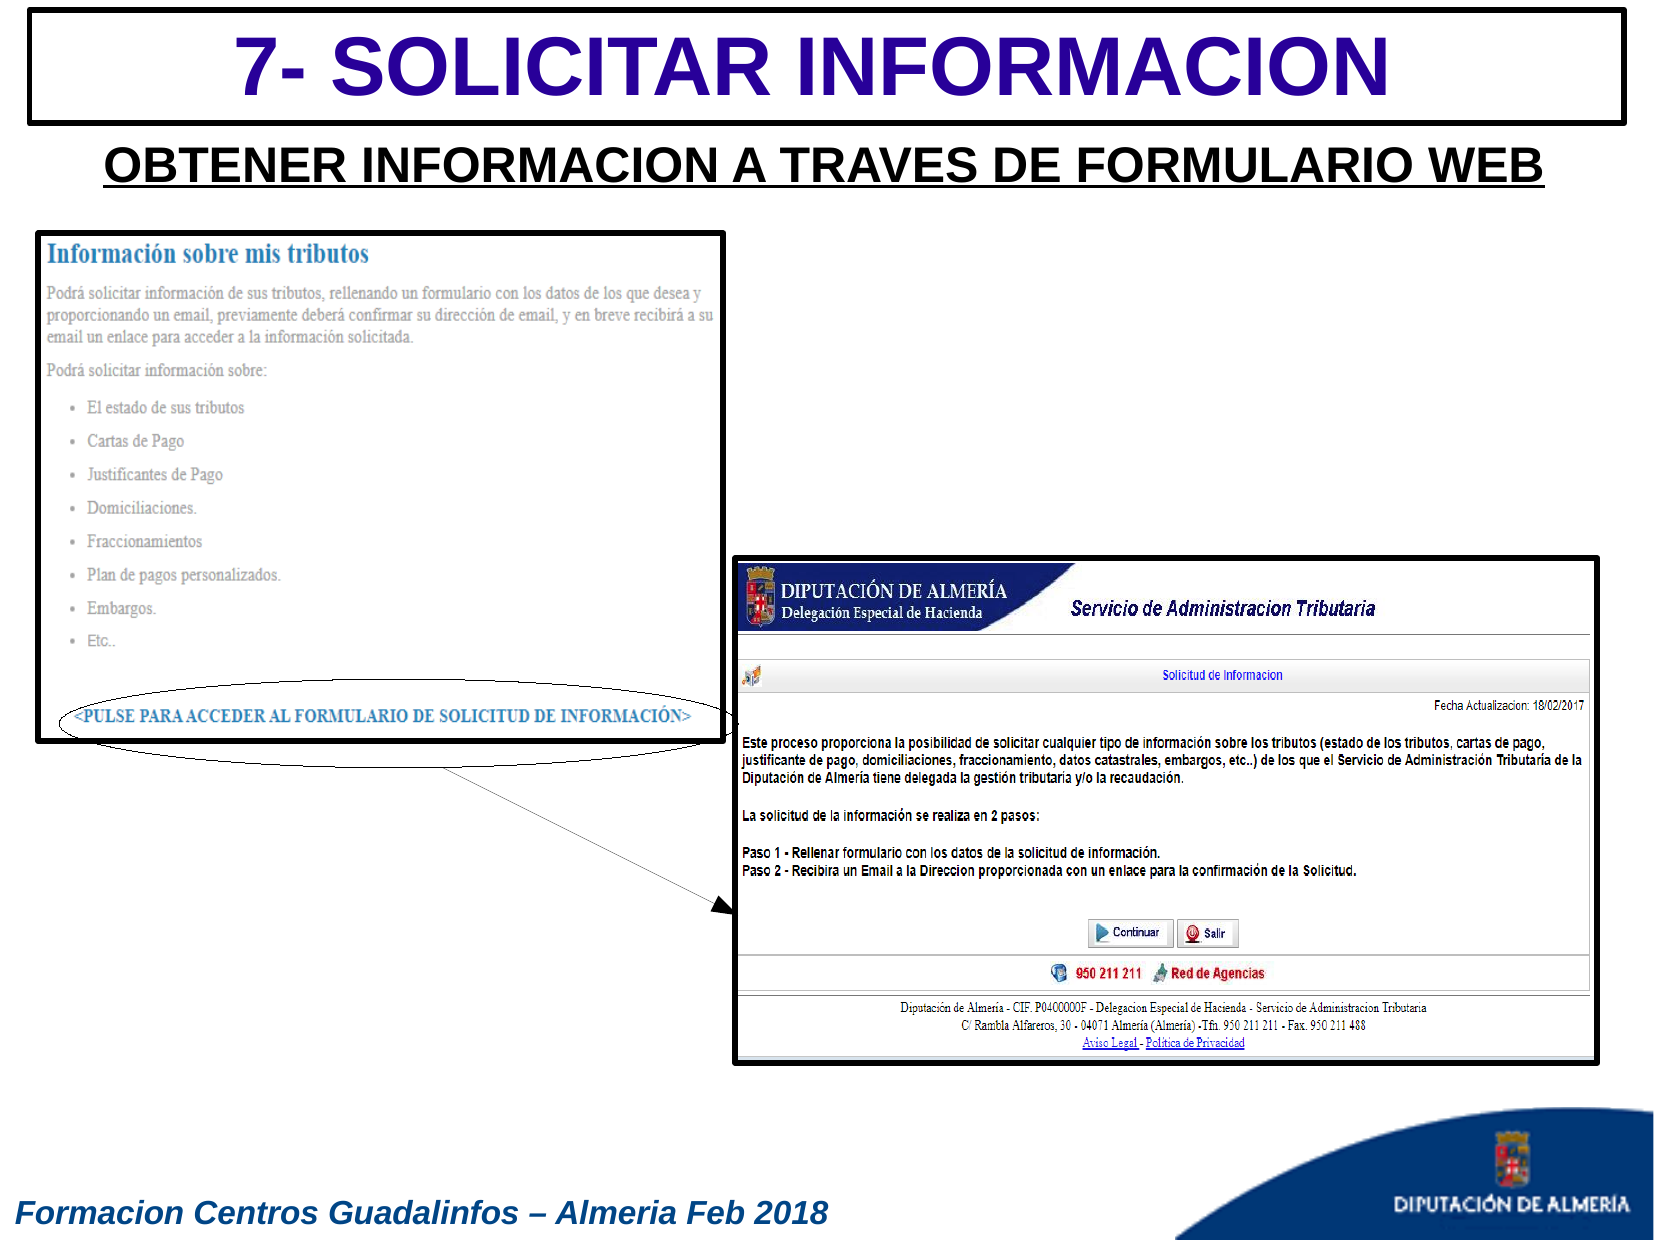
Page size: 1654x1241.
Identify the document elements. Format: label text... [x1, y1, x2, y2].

text_box 7- SOLICITAR INFORMACION [29, 9, 1625, 124]
picture [738, 561, 1595, 1060]
picture [1175, 1107, 1654, 1241]
text_box OBTENER INFORMACION A TRAVES DE FORMULARIO WEB [88, 129, 1565, 202]
text_box Formacion Centros Guadalinfos – Almeria Feb 2018 [0, 1187, 845, 1240]
picture [41, 236, 721, 739]
